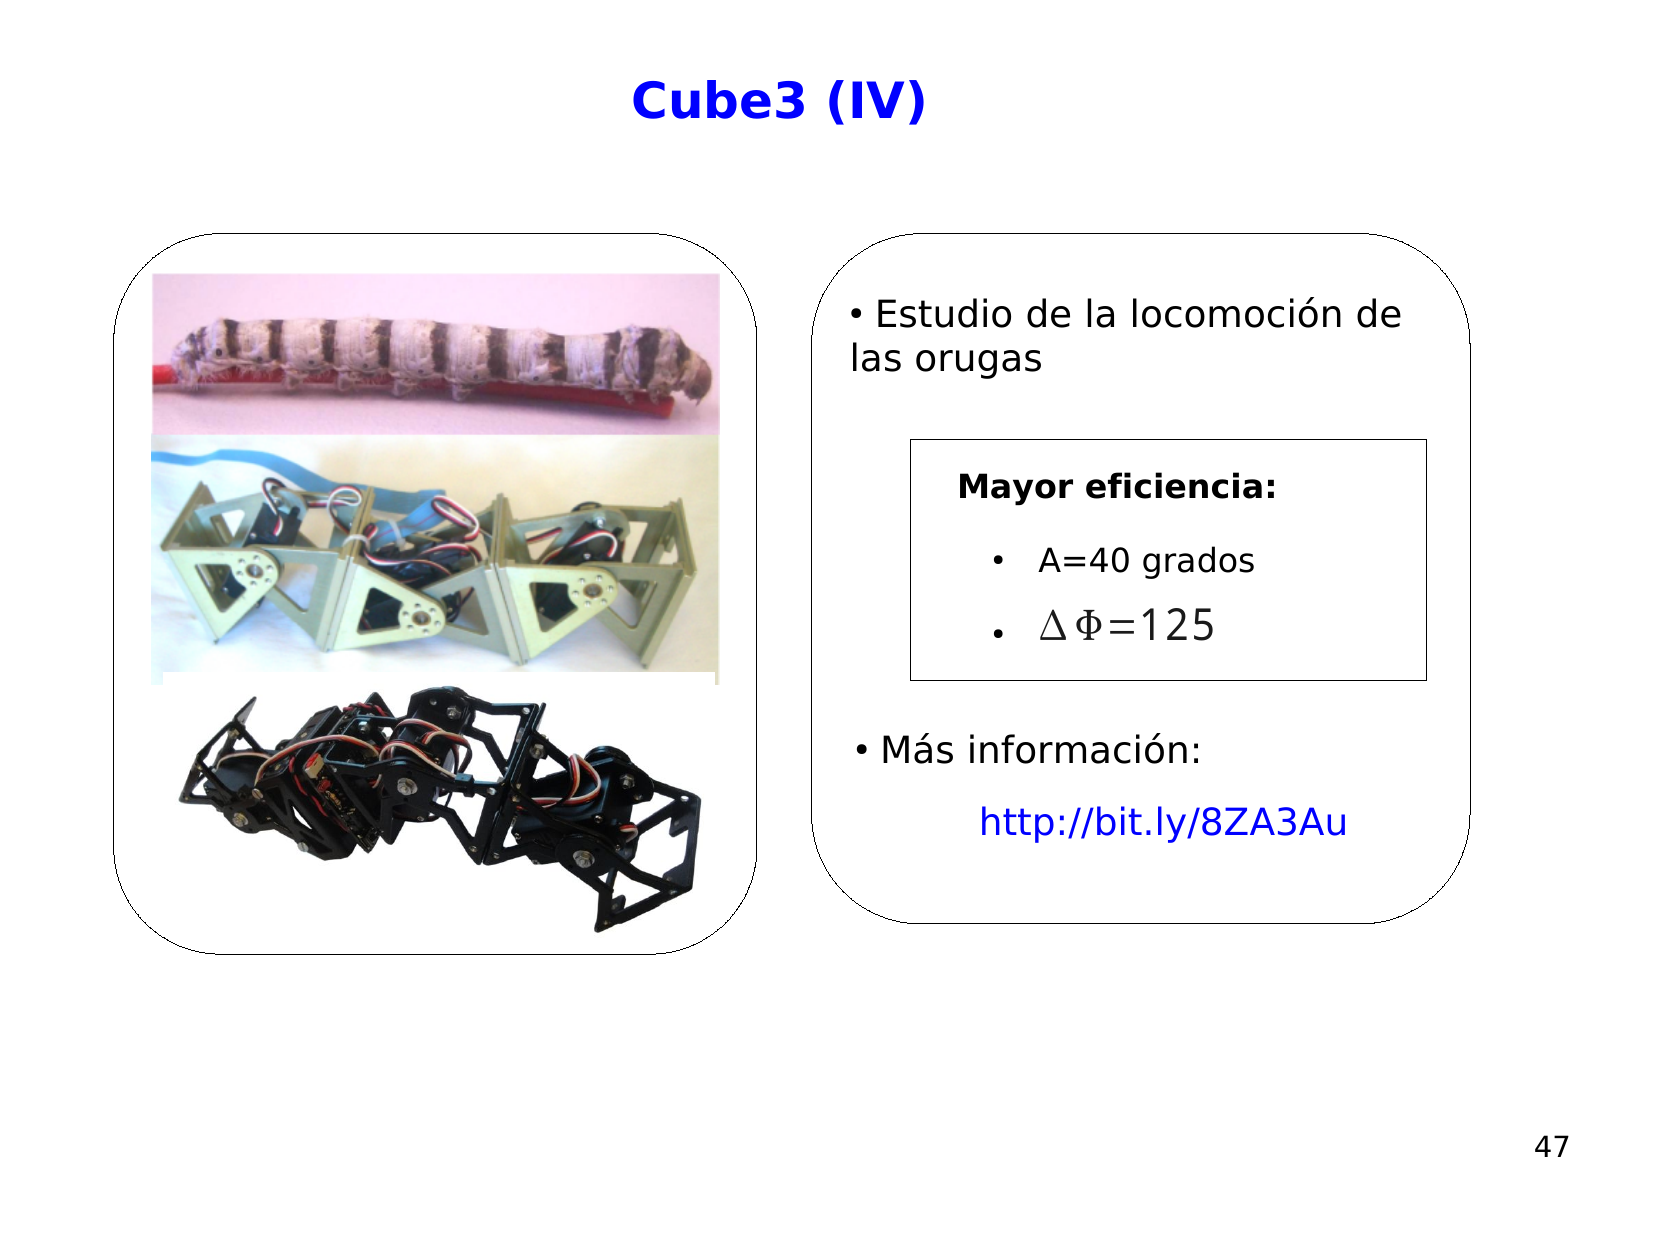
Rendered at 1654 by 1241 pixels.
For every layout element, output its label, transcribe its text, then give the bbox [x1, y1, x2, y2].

chart [1028, 598, 1228, 651]
text_box Cube3 (IV) [616, 64, 944, 138]
text_box Mayor eficiencia: A=40 grados [942, 459, 1402, 662]
text_box Más información: [1471, 721, 1481, 780]
text_box http://bit.ly/8ZA3Au [964, 793, 1364, 852]
picture [151, 273, 720, 945]
text_box Estudio de la locomoción de las orugas [834, 285, 1476, 388]
text_box Más información: [840, 721, 1470, 780]
